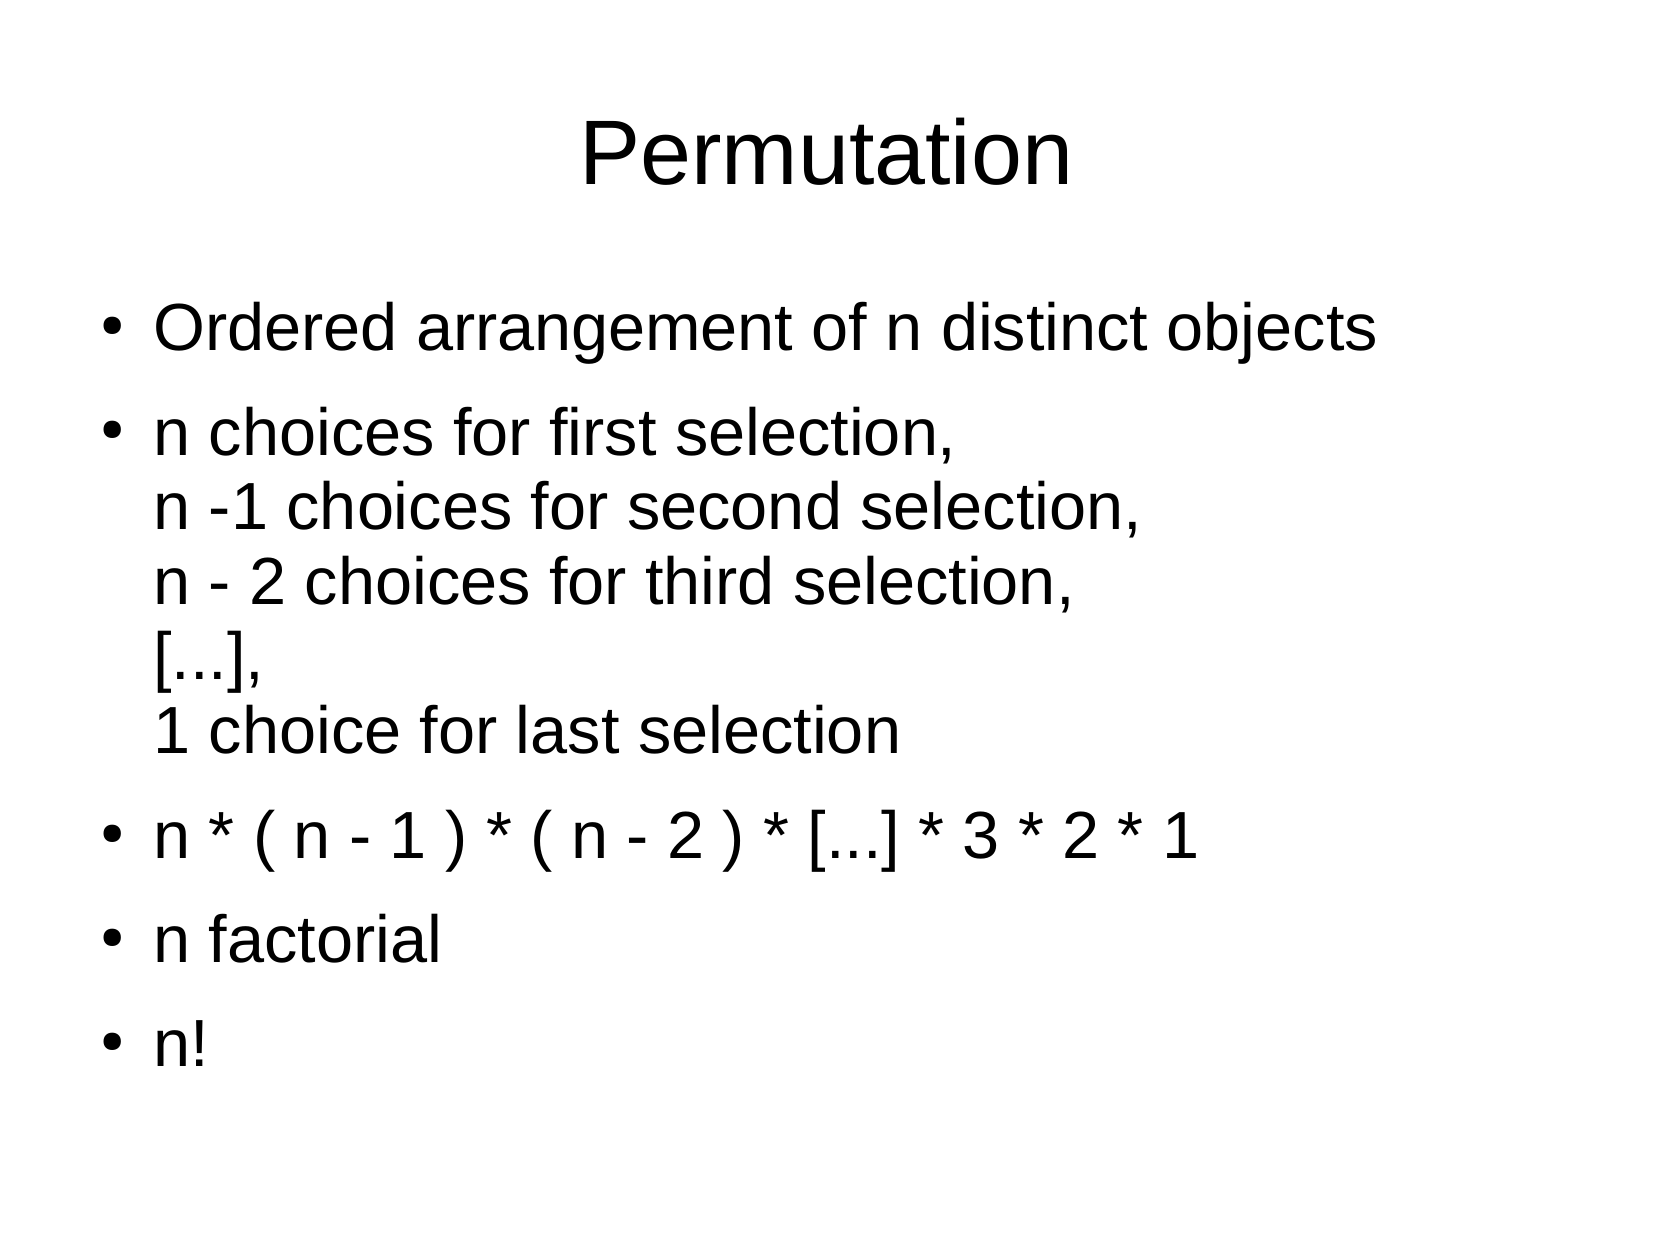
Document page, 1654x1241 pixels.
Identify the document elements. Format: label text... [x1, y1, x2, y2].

title Permutation [82, 56, 1571, 250]
list Ordered arrangement of n distinct objects n choices for first selection, n -1 choices for second selection, n - 2 choices for third selection, [...], 1 choice for last selection n * ( n - 1 ) * ( n - 2 ) * [...] * 3 * 2 * 1 n factorial n! [82, 290, 1571, 1094]
